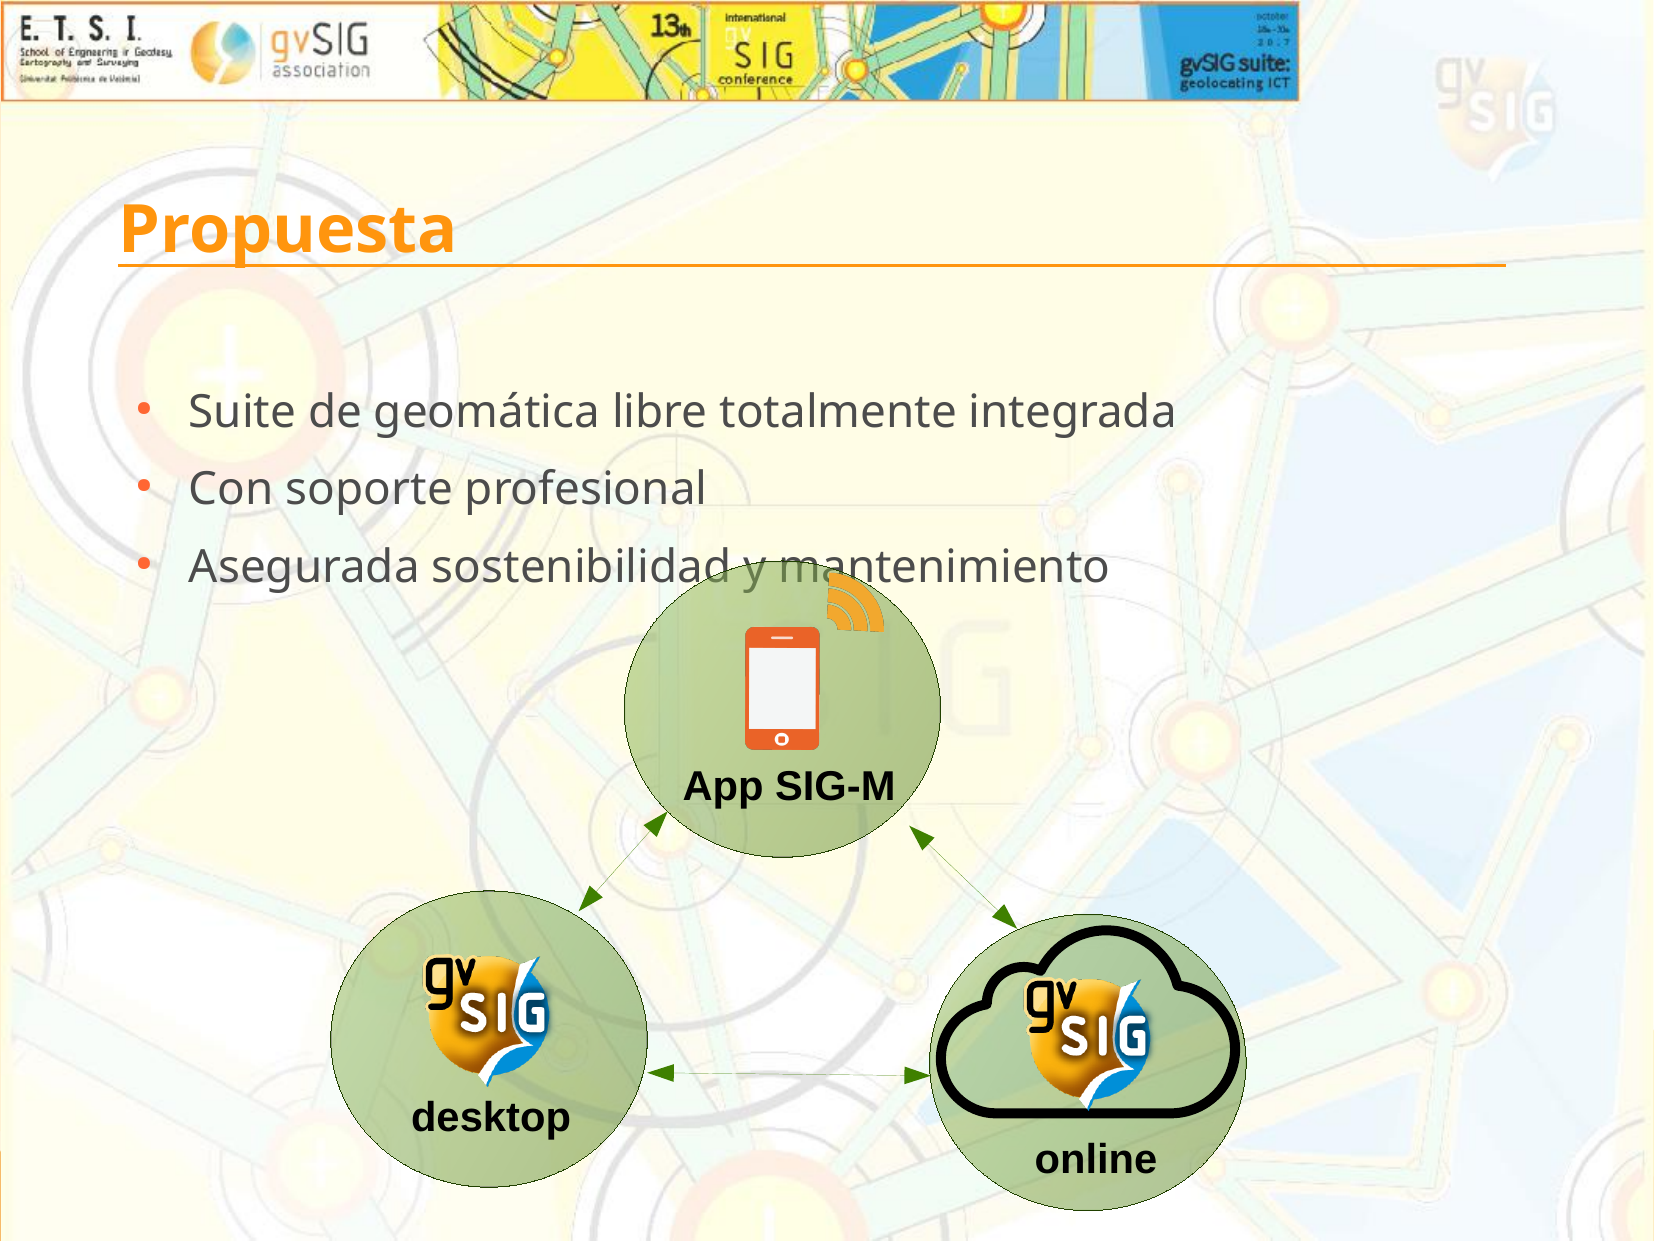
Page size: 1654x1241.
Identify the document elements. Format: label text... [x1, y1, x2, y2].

text_box [330, 890, 648, 1188]
text_box [983, 1174, 1157, 1211]
picture [0, 0, 1654, 1241]
list Suite de geomática libre totalmente integrada Con soporte profesional Asegurada sostenibilidad y mantenimiento [118, 301, 1506, 558]
text_box [1241, 1025, 1247, 1100]
text_box [929, 1023, 935, 1102]
text_box online [1019, 1128, 1228, 1196]
text_box desktop [396, 1086, 604, 1154]
text_box [624, 560, 941, 811]
title Propuesta [118, 177, 1607, 276]
text_box App SIG-M [667, 754, 952, 823]
text_box [681, 823, 884, 858]
